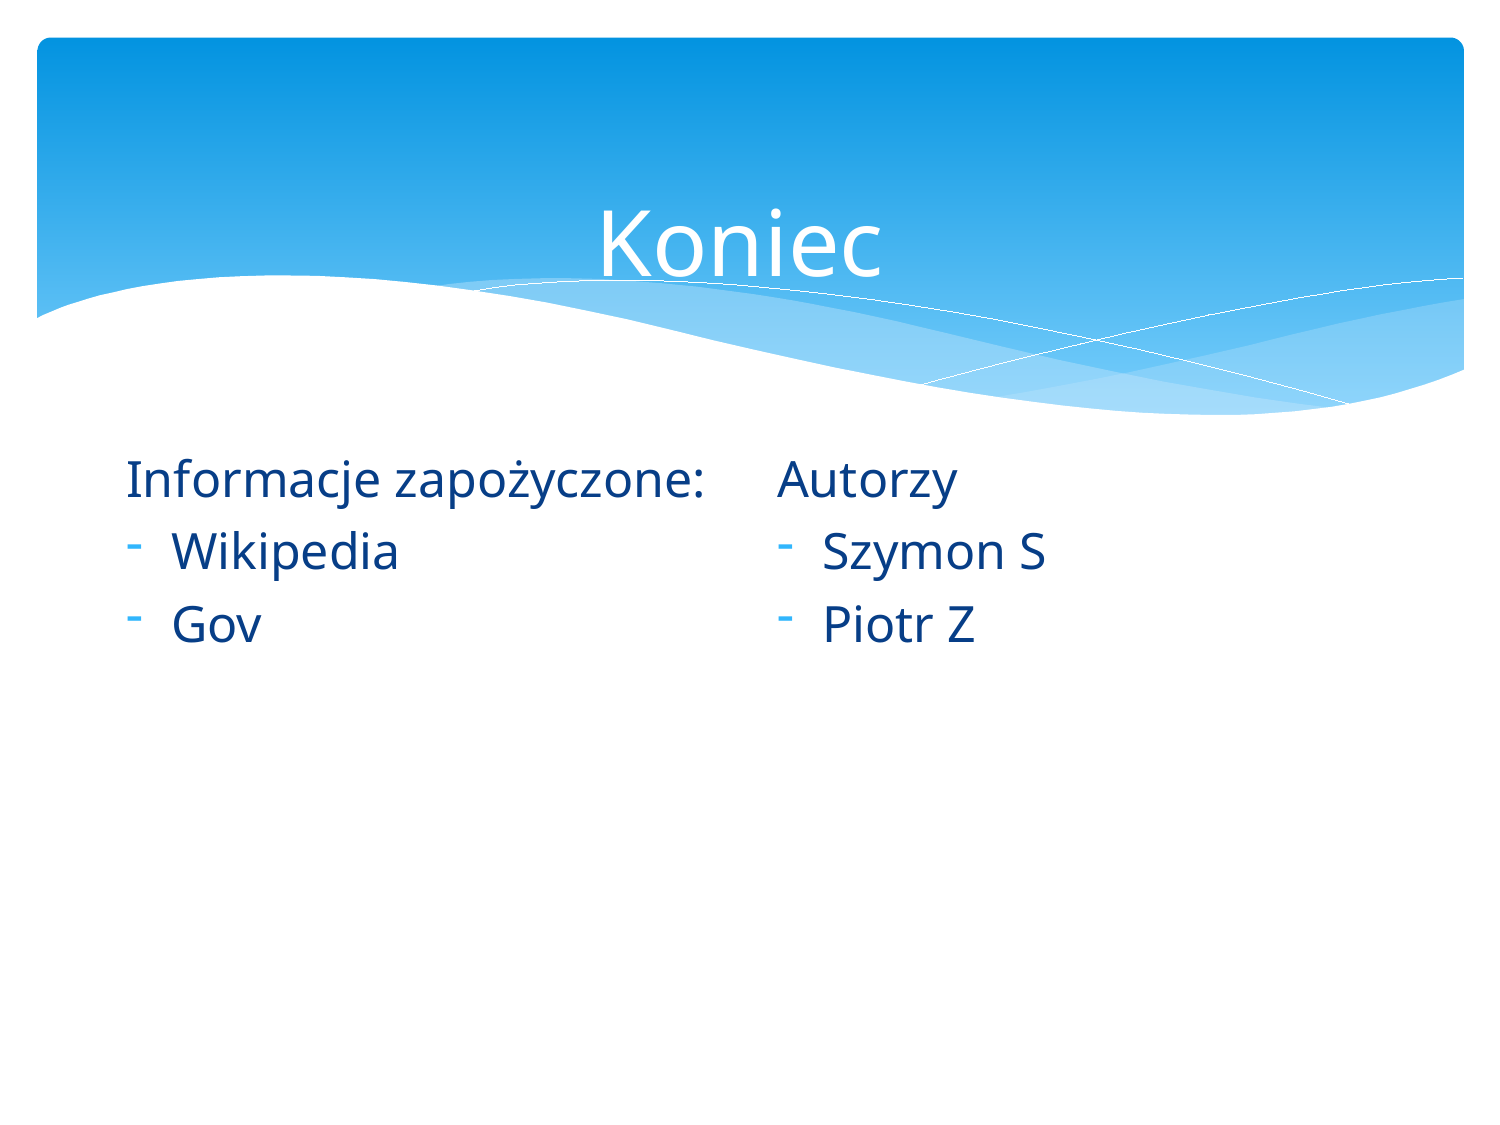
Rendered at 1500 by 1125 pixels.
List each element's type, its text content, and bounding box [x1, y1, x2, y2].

list Informacje zapożyczone: Wikipedia Gov [111, 439, 739, 1006]
list Autorzy Szymon S Piotr Z [761, 439, 1389, 1006]
title Koniec [76, 137, 1427, 343]
